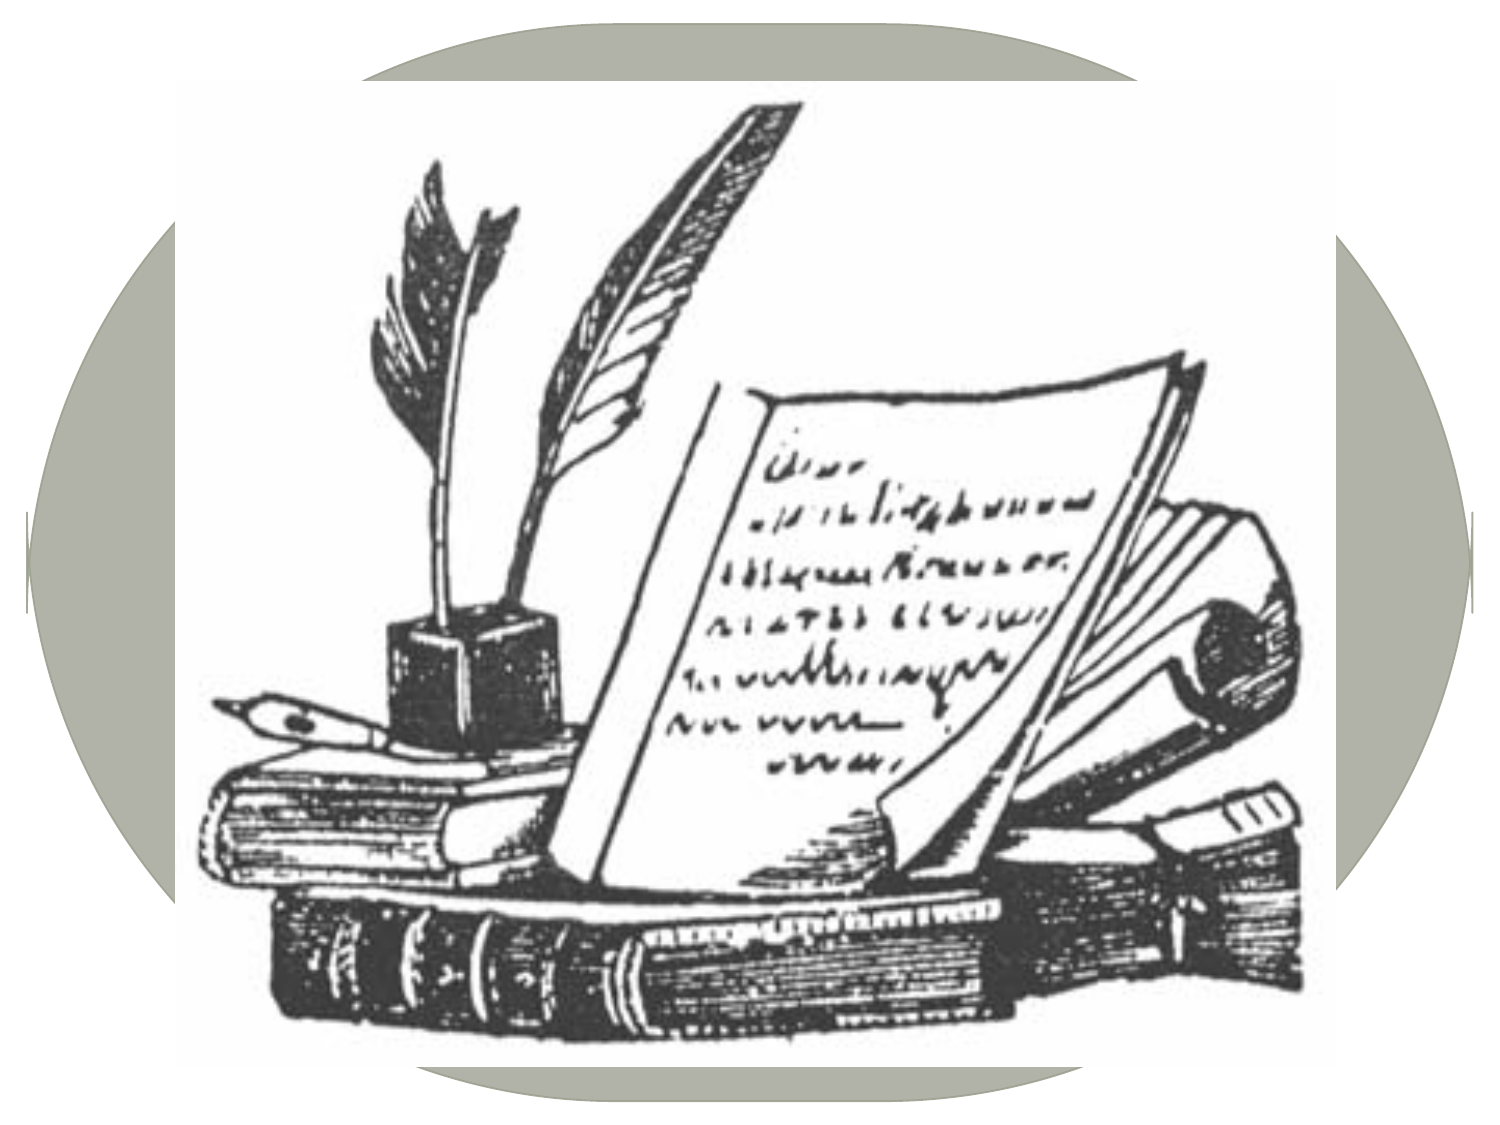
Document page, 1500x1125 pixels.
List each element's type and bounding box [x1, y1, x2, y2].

picture [175, 81, 1336, 1067]
